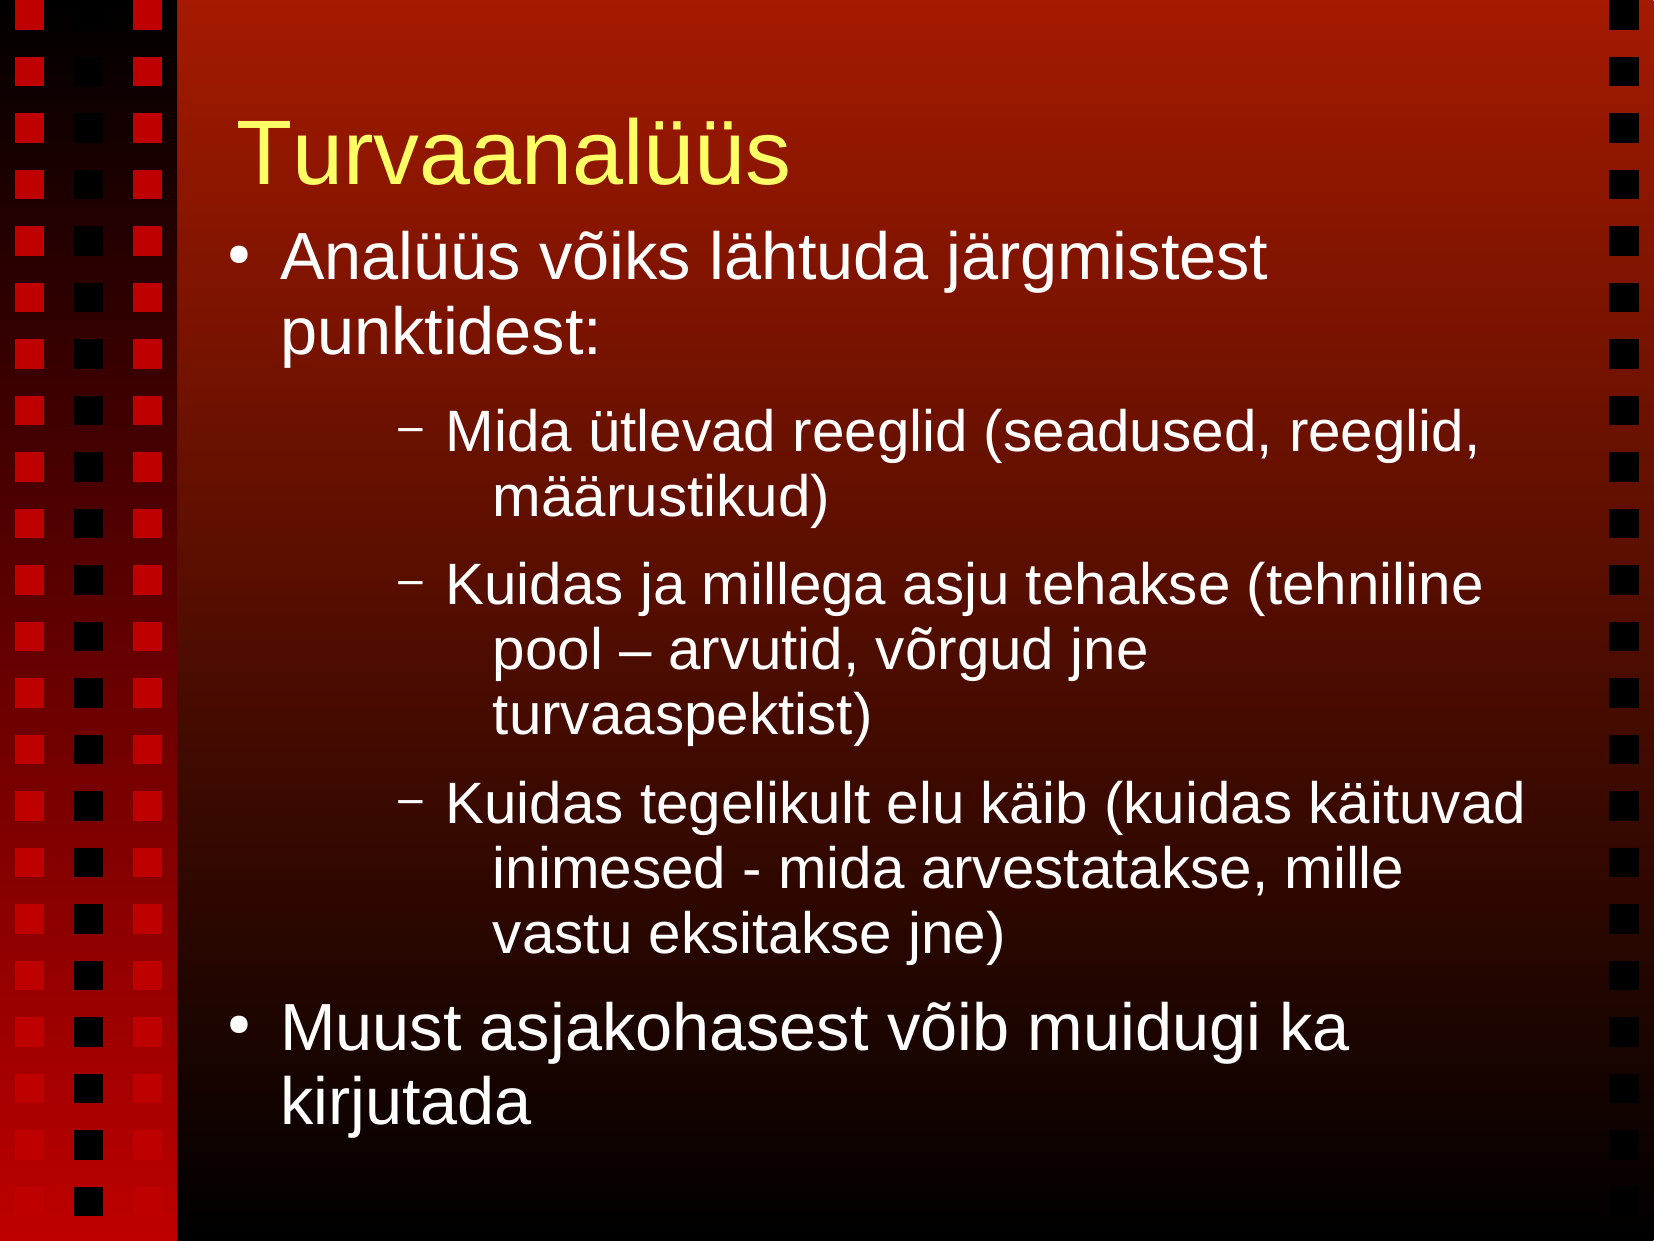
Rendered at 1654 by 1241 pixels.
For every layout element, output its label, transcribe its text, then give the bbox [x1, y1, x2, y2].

title Turvaanalüüs [236, 49, 1571, 257]
list Analüüs võiks lähtuda järgmistest punktidest: Mida ütlevad reeglid (seadused, reeglid, määrustikud) Kuidas ja millega asju tehakse (tehniline pool – arvutid, võrgud jne turvaaspektist) Kuidas tegelikult elu käib (kuidas käituvad inimesed - mida arvestatakse, mille vastu eksitakse jne) Muust asjakohasest võib muidugi ka kirjutada [209, 219, 1544, 1140]
